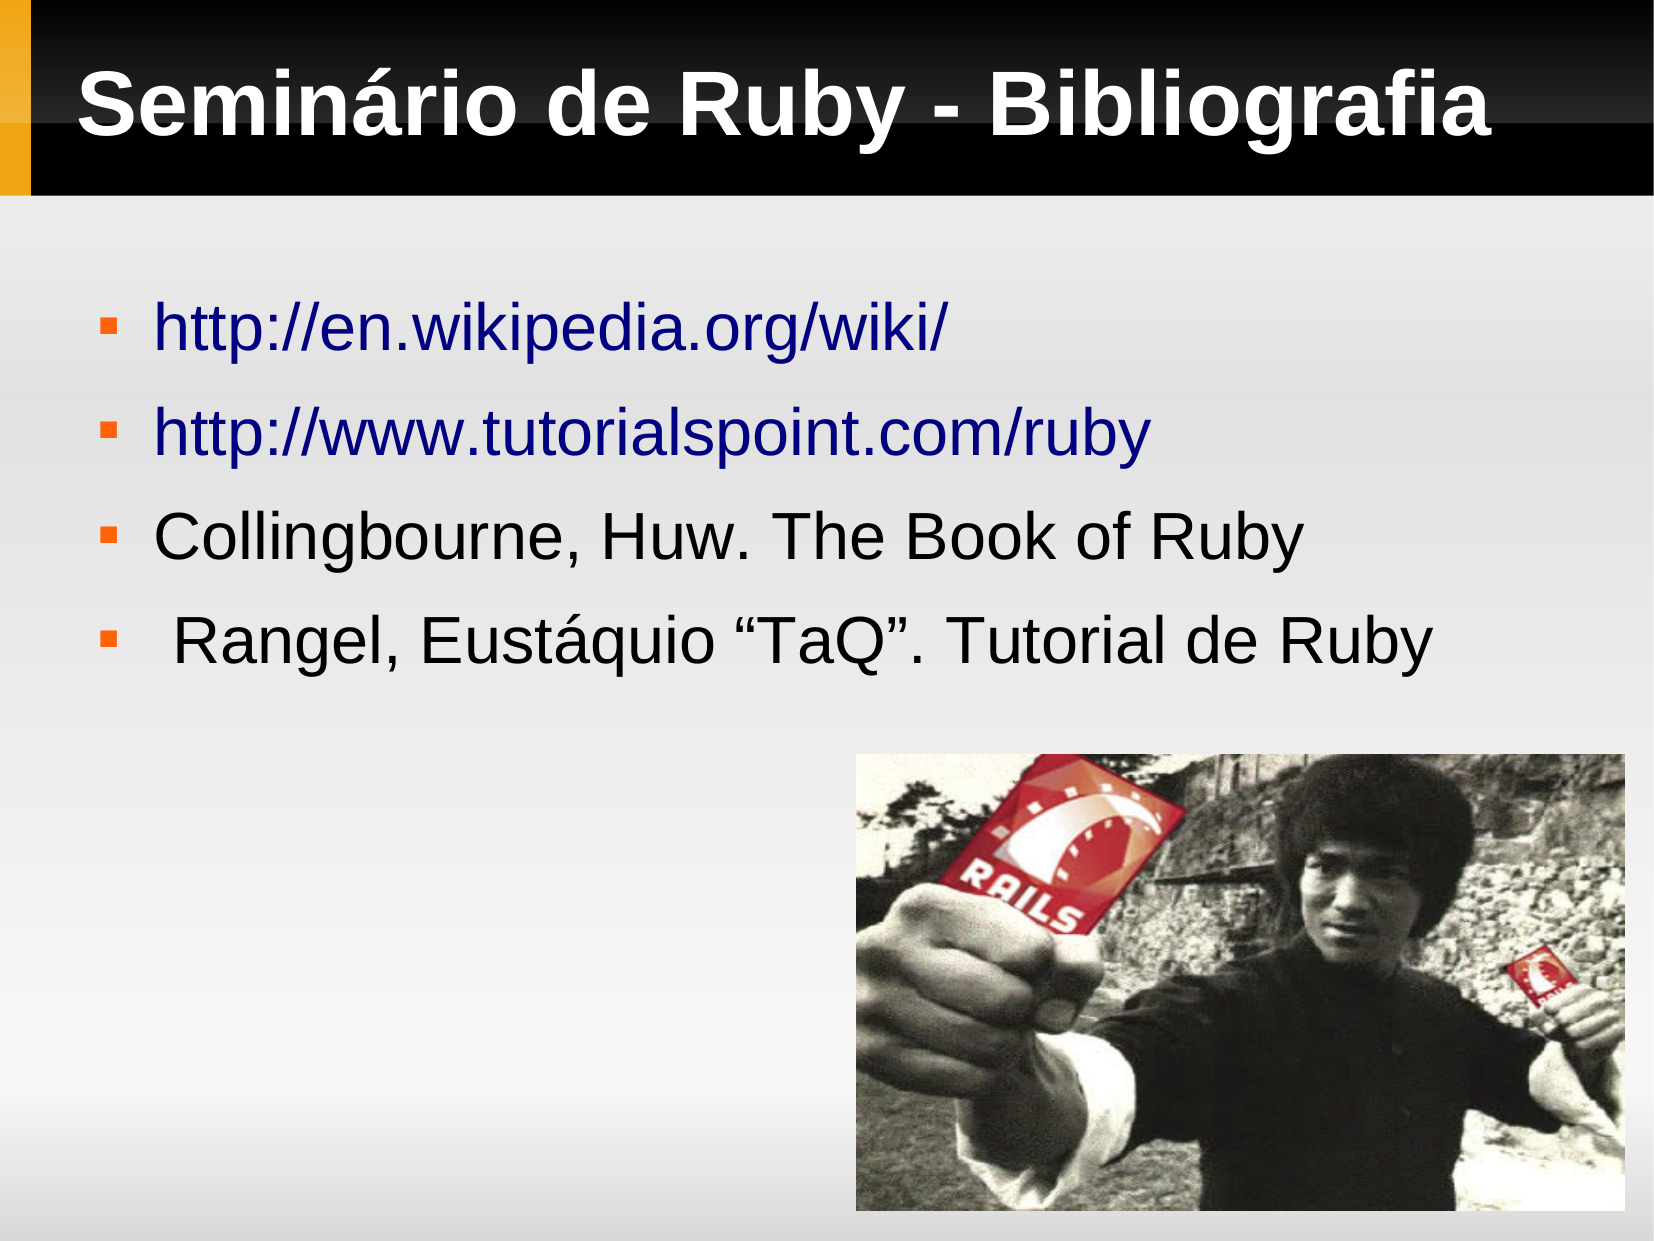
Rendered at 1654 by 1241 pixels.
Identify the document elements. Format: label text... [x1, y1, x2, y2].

list http://en.wikipedia.org/wiki/ http://www.tutorialspoint.com/ruby Collingbourne, Huw. The Book of Ruby Rangel, Eustáquio “TaQ”. Tutorial de Ruby [82, 290, 1571, 1094]
title Seminário de Ruby - Bibliografia [76, 7, 1565, 200]
picture [0, 0, 1654, 1241]
